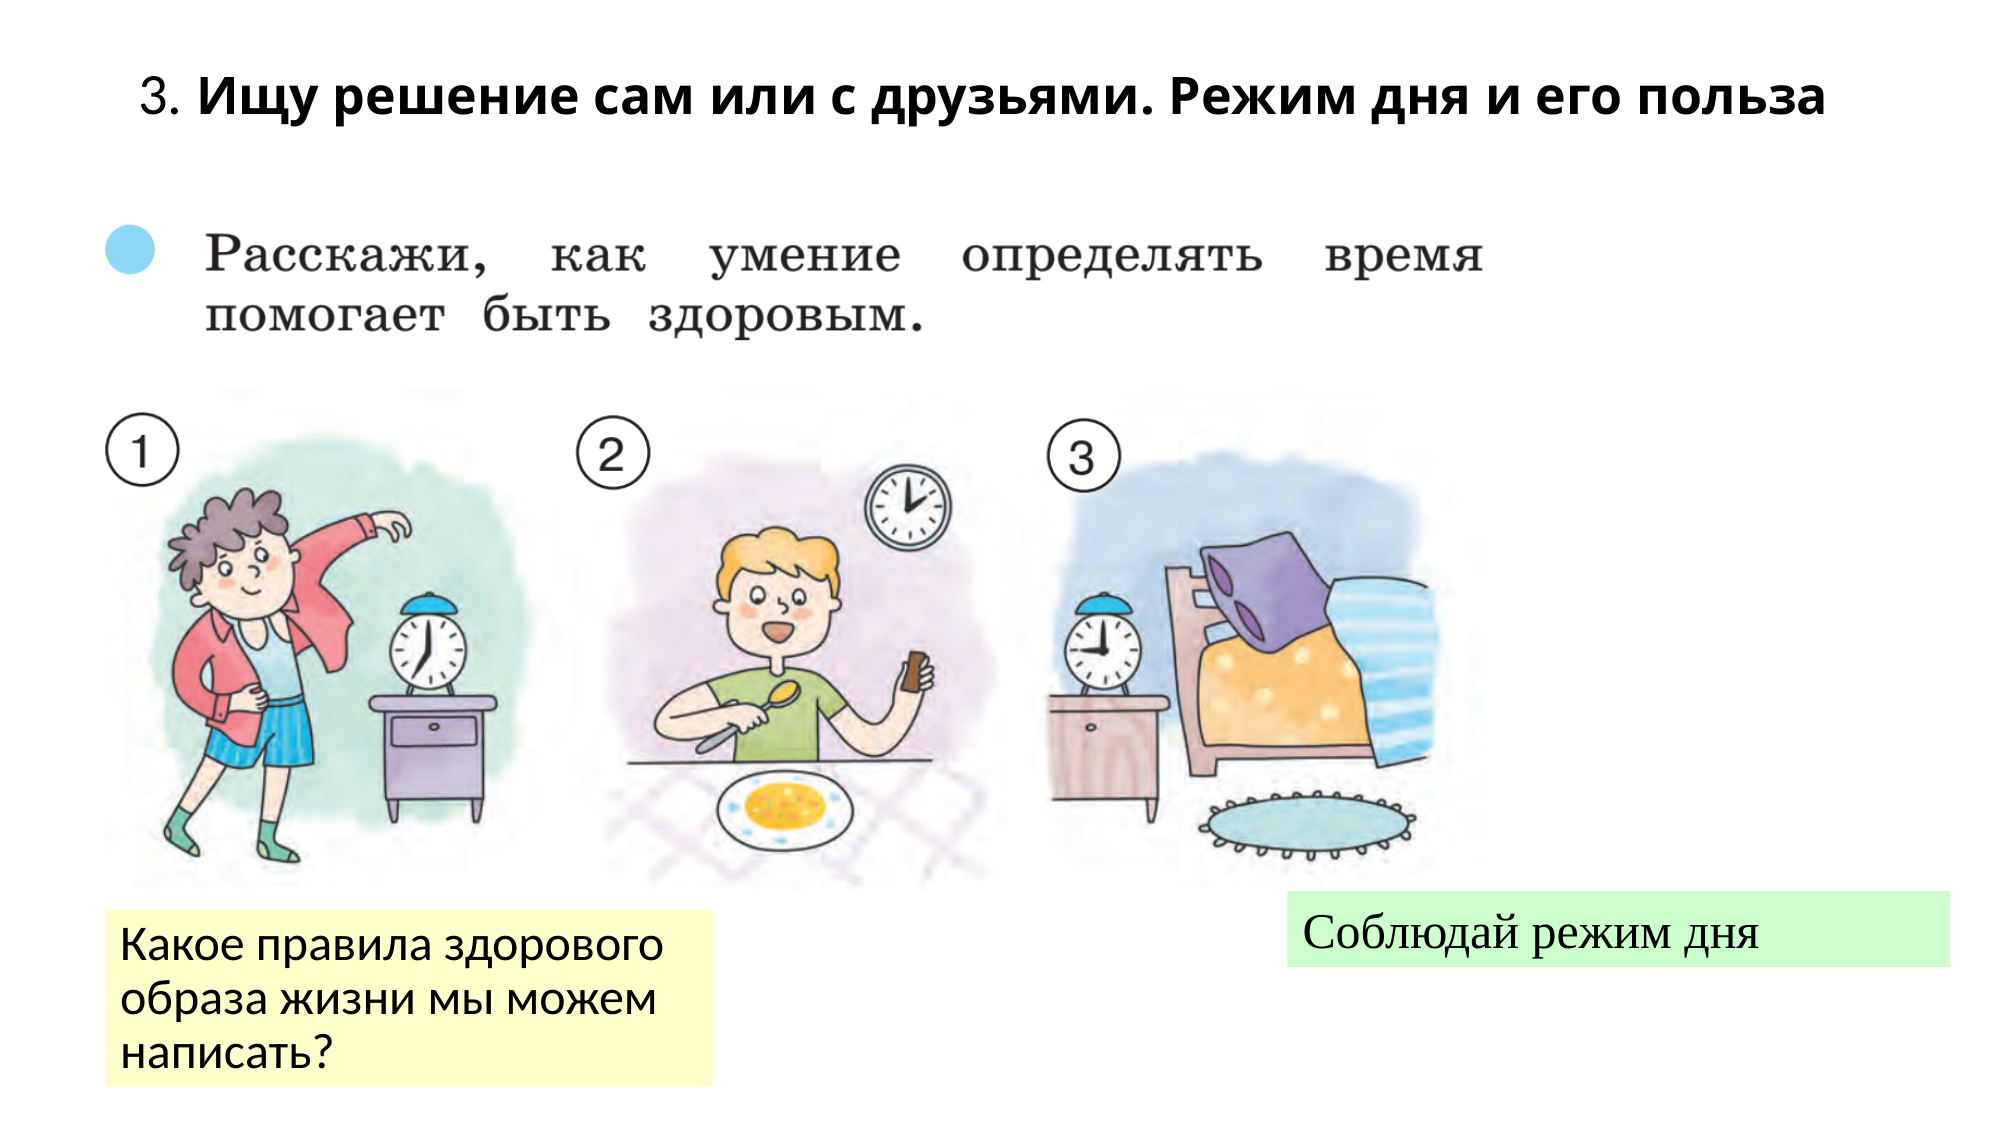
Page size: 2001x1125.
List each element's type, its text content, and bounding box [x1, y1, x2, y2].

title 3. Ищу решение сам или с друзьями. Режим дня и его польза [123, 38, 1849, 152]
picture [65, 190, 1546, 890]
text_box Соблюдай режим дня [1287, 891, 1951, 967]
list Какое правила здорового образа жизни мы можем написать? [105, 909, 713, 1087]
